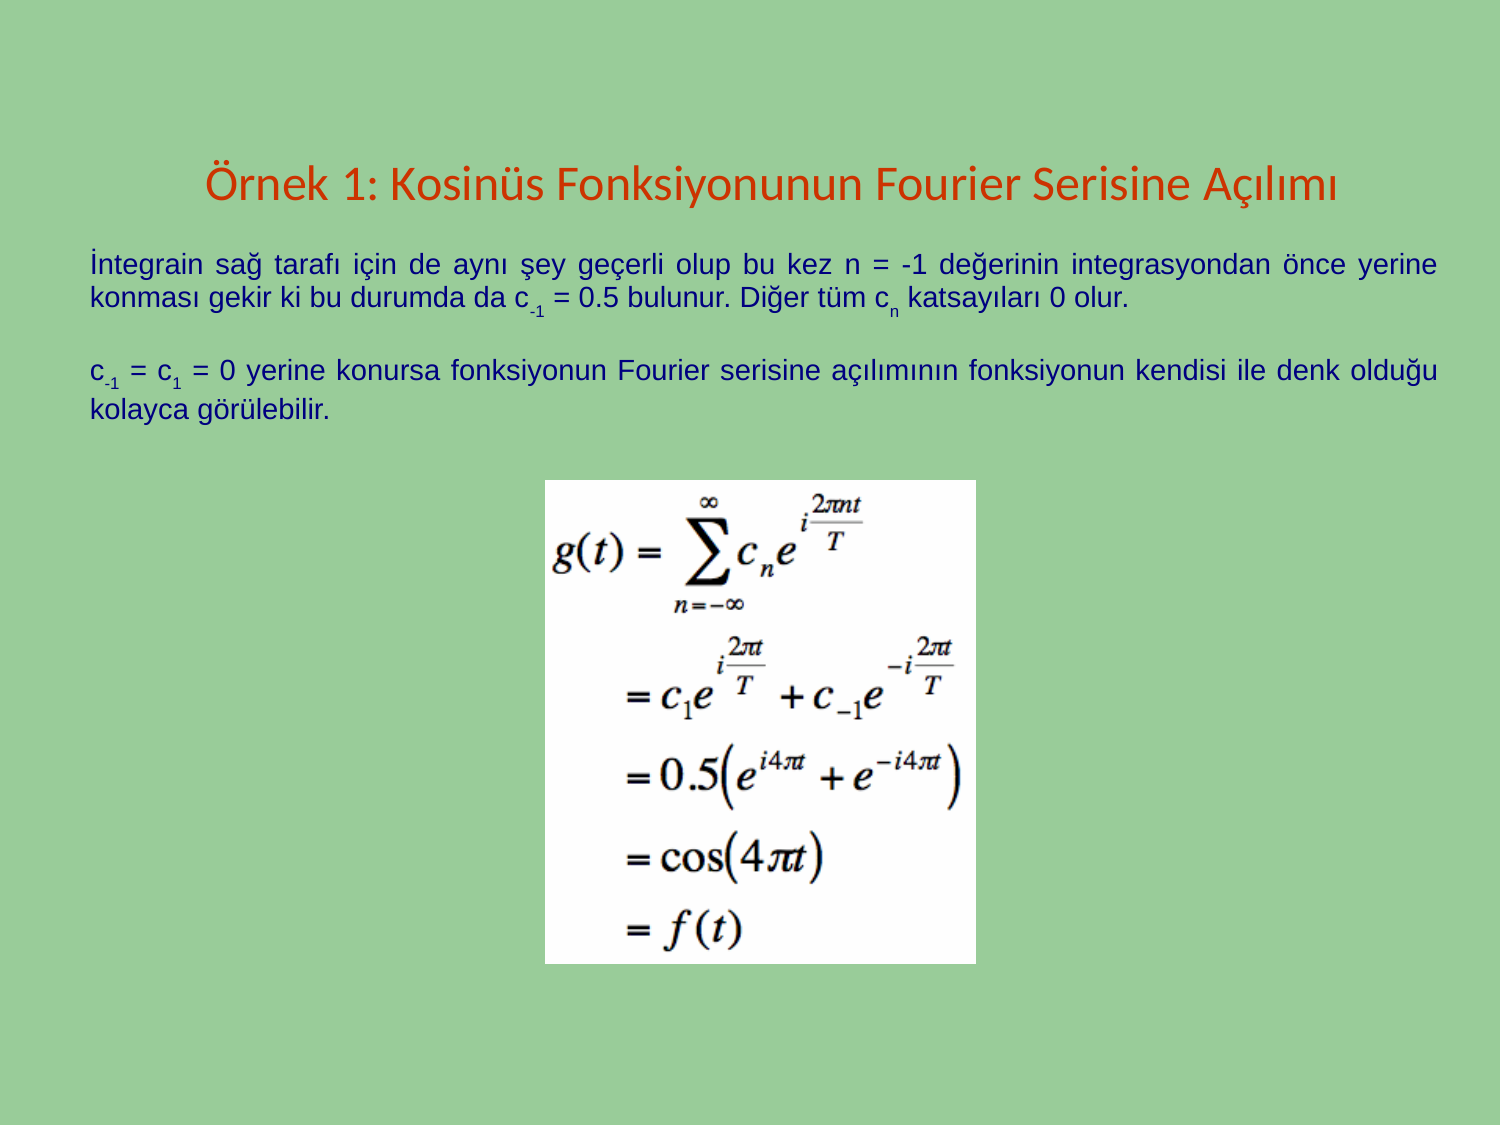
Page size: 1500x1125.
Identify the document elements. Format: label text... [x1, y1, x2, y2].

title Örnek 1: Kosinüs Fonksiyonunun Fourier Serisine Açılımı [135, 140, 1410, 236]
text_box İntegrain sağ tarafı için de aynı şey geçerli olup bu kez n = -1 değerinin integrasyondan önce yerine konması gekir ki bu durumda da c-1 = 0.5 bulunur. Diğer tüm cn katsayıları 0 olur. c-1 = c1 = 0 yerine konursa fonksiyonun Fourier serisine açılımının fonksiyonun kendisi ile denk olduğu kolayca görülebilir. [75, 240, 1456, 434]
picture [545, 480, 976, 964]
